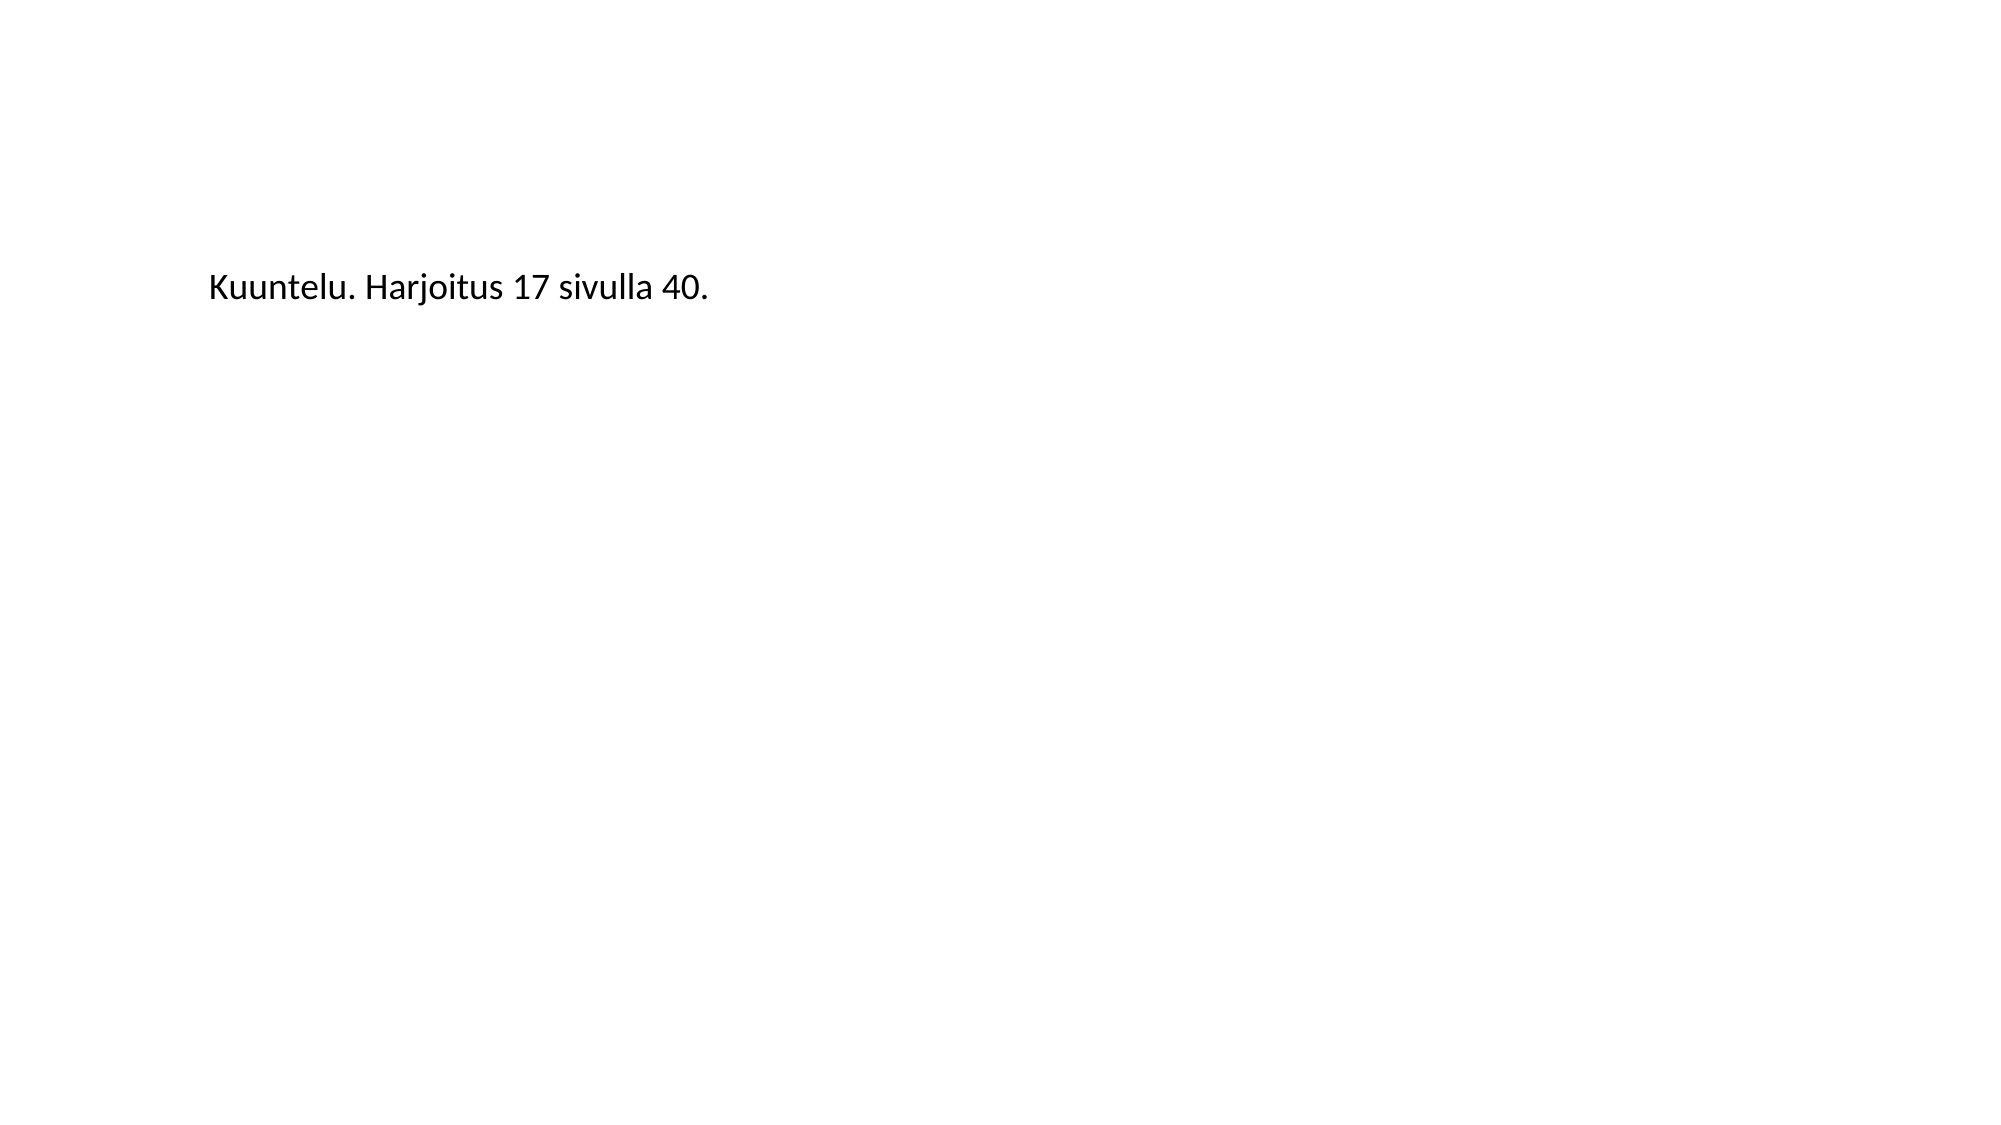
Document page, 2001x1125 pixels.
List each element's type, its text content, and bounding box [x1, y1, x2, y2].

text_box Kuuntelu. Harjoitus 17 sivulla 40. [194, 210, 811, 317]
